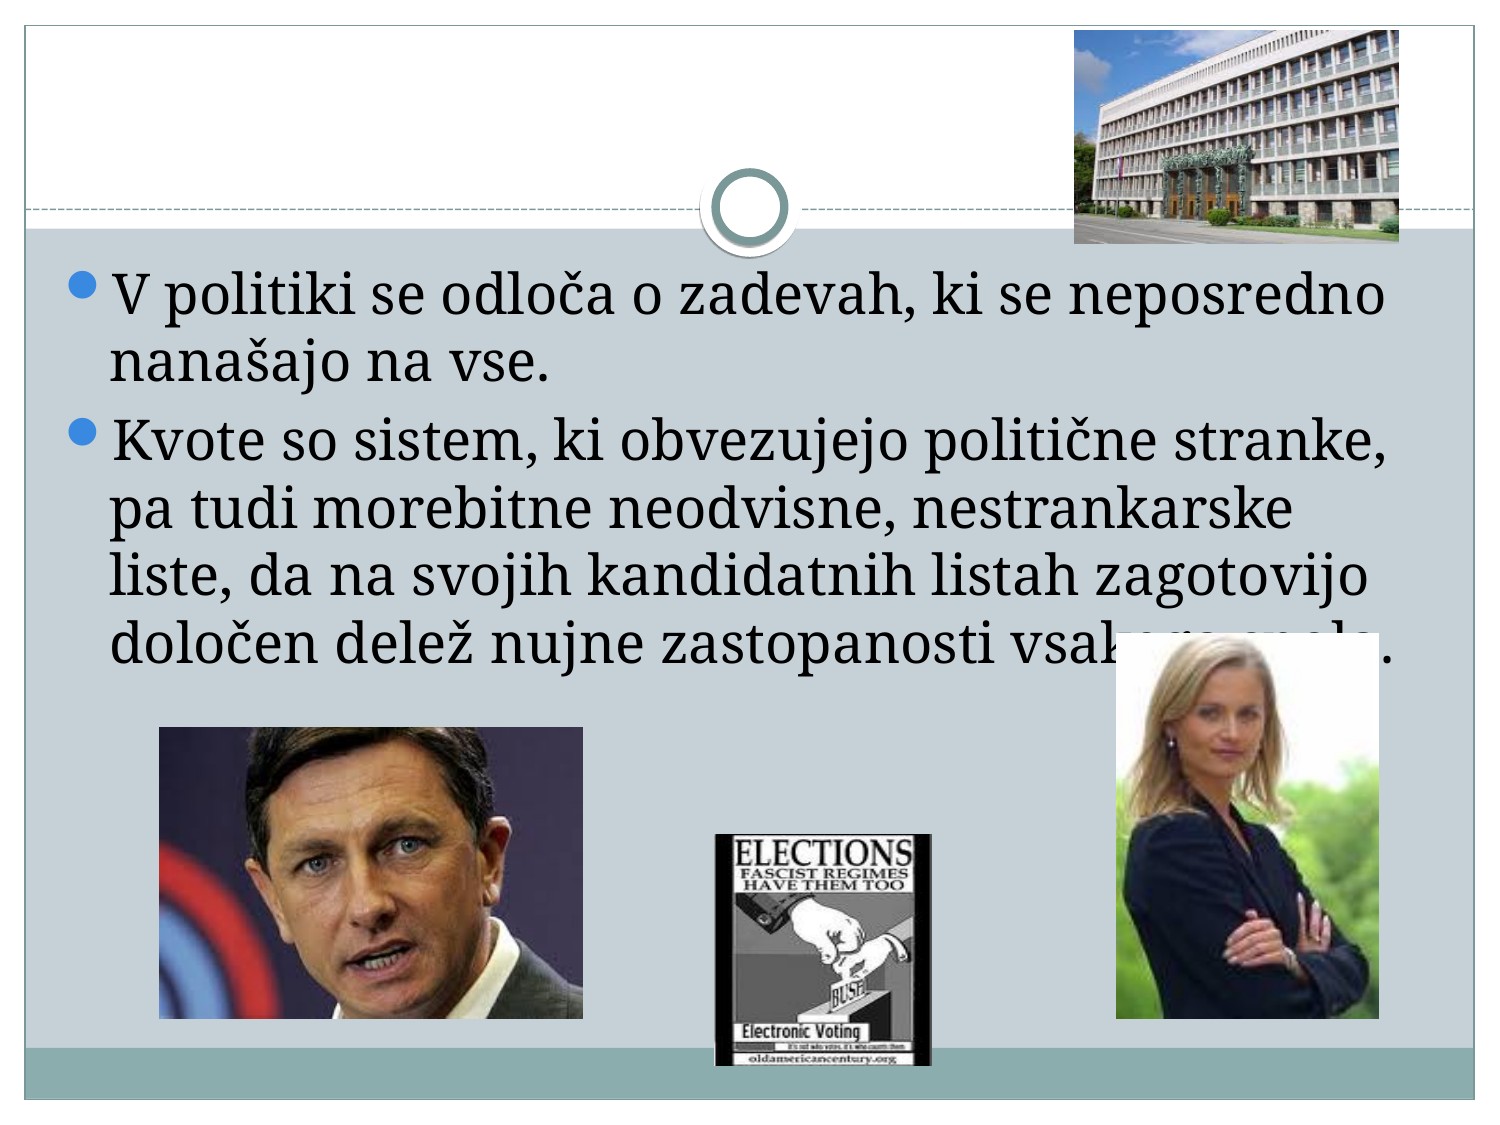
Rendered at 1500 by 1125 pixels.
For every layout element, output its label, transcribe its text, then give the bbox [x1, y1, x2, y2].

picture [1074, 30, 1399, 244]
list V politiki se odloča o zadevah, ki se neposredno nanašajo na vse. Kvote so sistem, ki obvezujejo politične stranke, pa tudi morebitne neodvisne, nestrankarske liste, da na svojih kandidatnih listah zagotovijo določen delež nujne zastopanosti vsakega spola. [49, 250, 1445, 1001]
picture [159, 727, 583, 1019]
picture [714, 834, 932, 1066]
picture [1116, 633, 1379, 1019]
